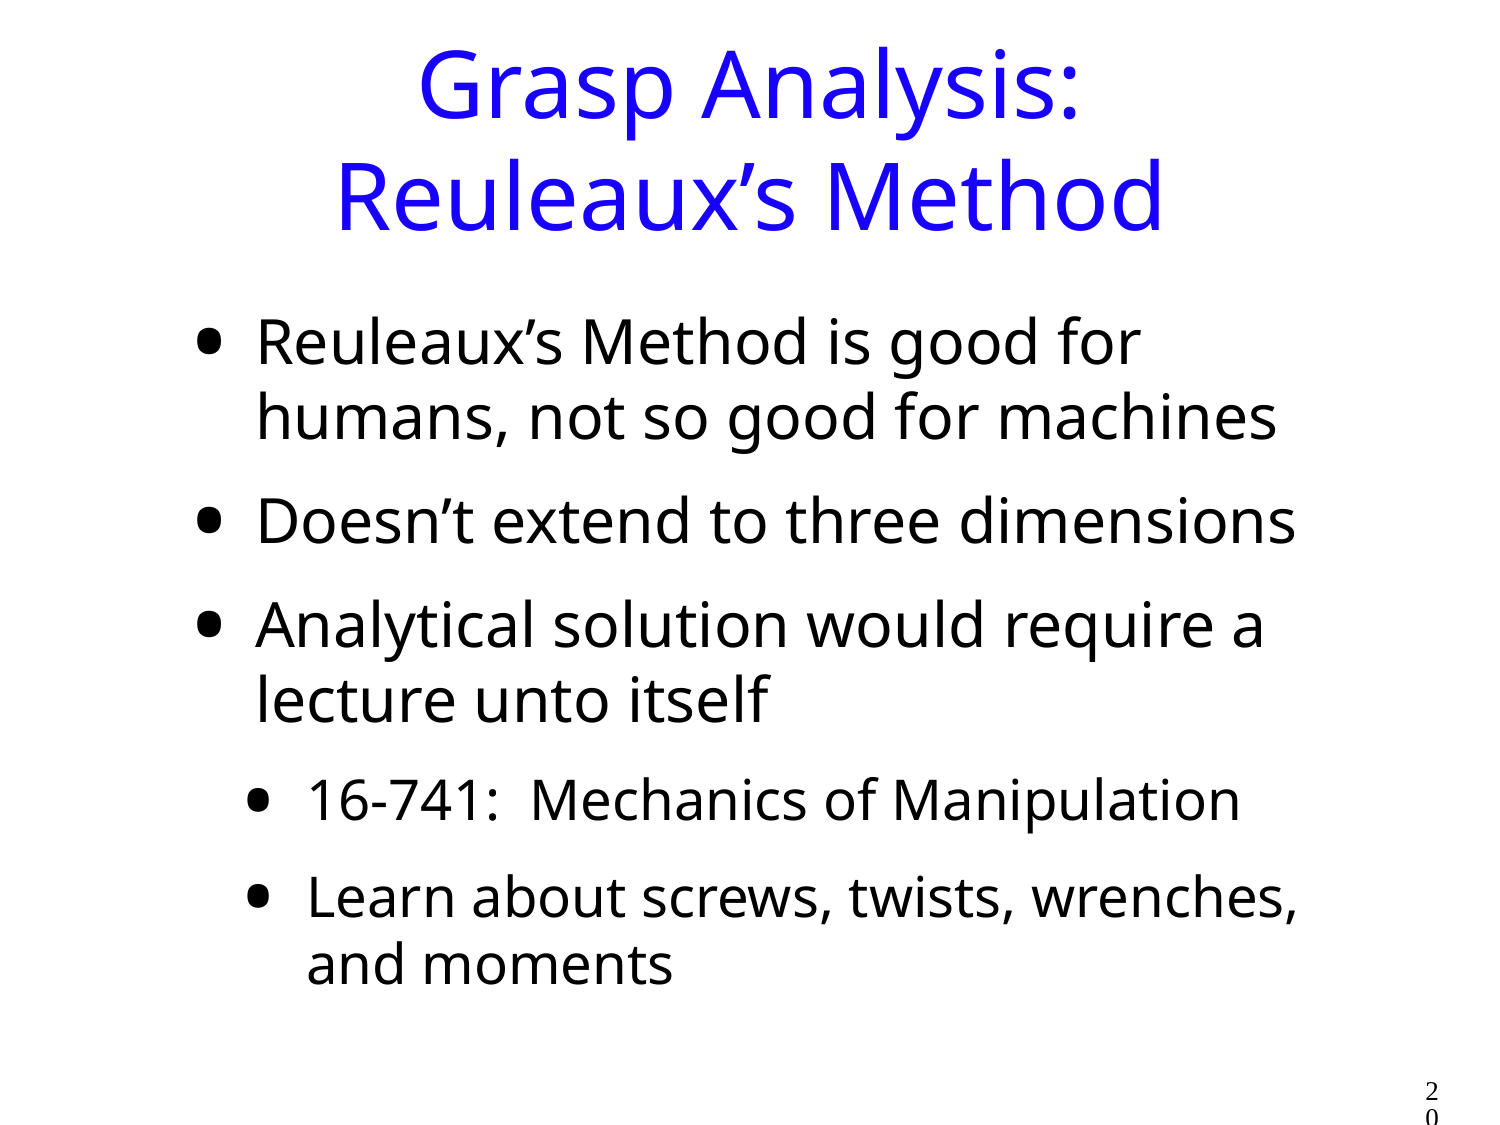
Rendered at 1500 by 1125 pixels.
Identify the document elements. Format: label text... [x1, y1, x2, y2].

title Grasp Analysis: Reuleaux’s Method [146, 21, 1354, 253]
list Reuleaux’s Method is good for humans, not so good for machines Doesn’t extend to three dimensions Analytical solution would require a lecture unto itself 16-741: Mechanics of Manipulation Learn about screws, twists, wrenches, and moments [146, 275, 1354, 1023]
